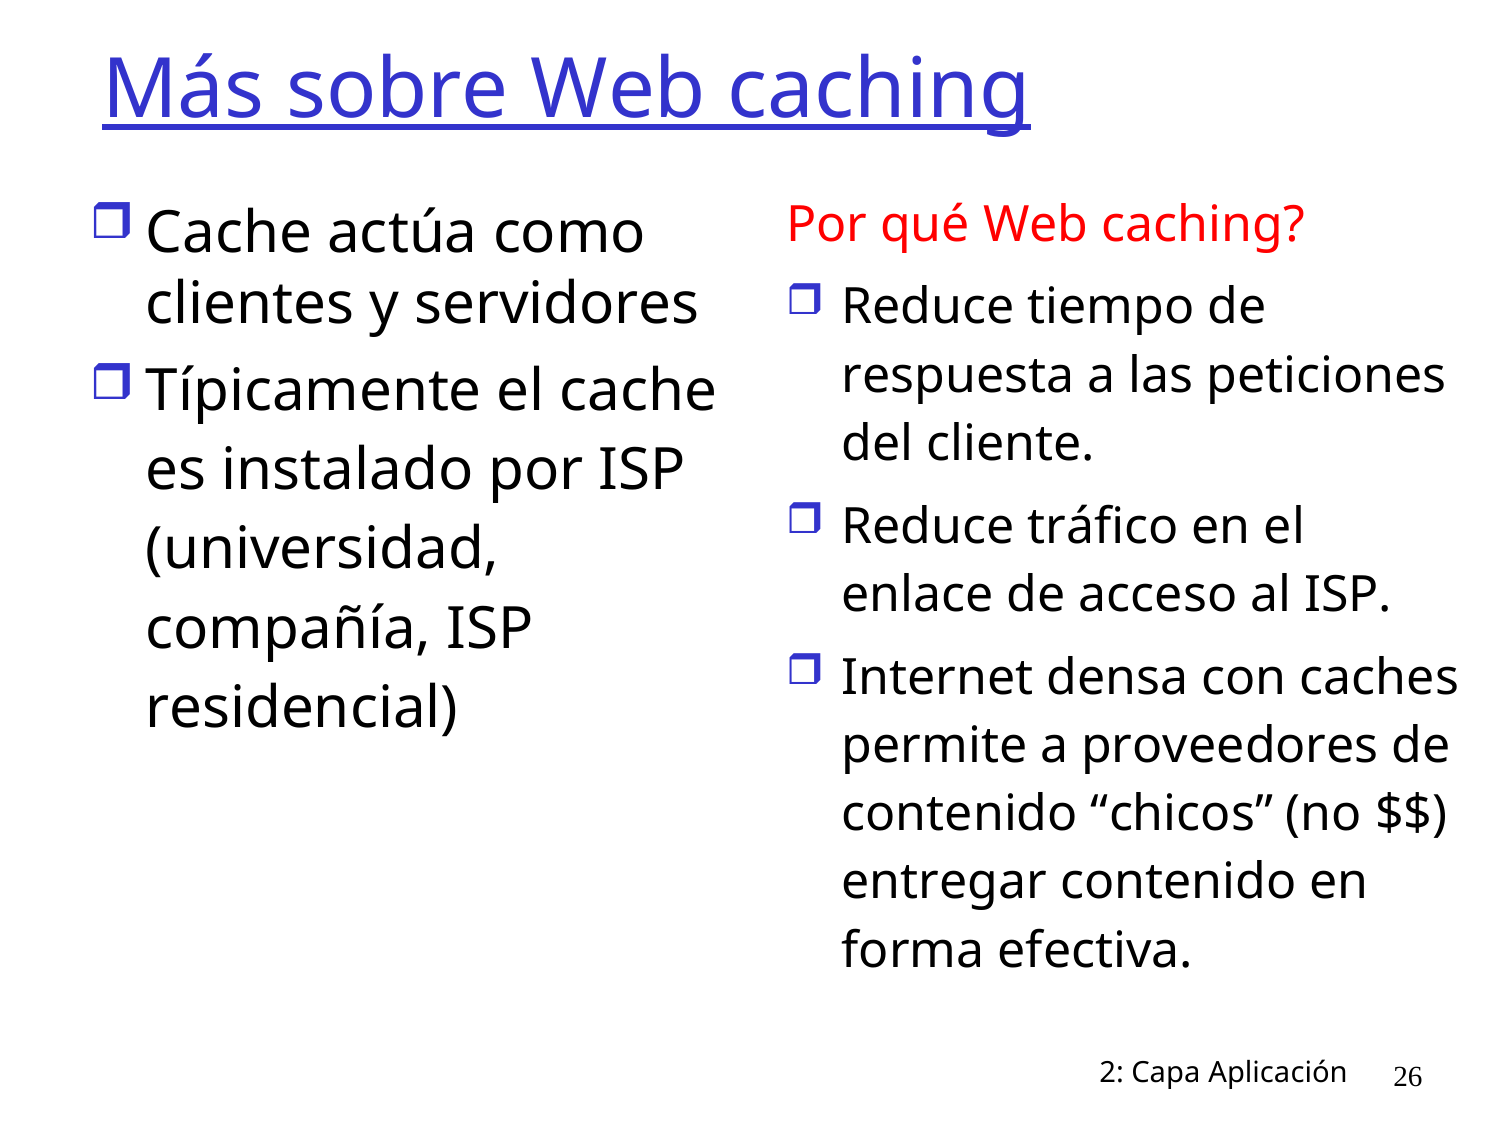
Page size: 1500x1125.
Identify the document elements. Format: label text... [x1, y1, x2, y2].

list Cache actúa como clientes y servidores Típicamente el cache es instalado por ISP (universidad, compañía, ISP residencial) [75, 187, 753, 1066]
list Por qué Web caching? Reduce tiempo de respuesta a las peticiones del cliente. Reduce tráfico en el enlace de acceso al ISP. Internet densa con caches permite a proveedores de contenido “chicos” (no $$) entregar contenido en forma efectiva. [785, 187, 1464, 947]
title Más sobre Web caching [87, 15, 1463, 158]
